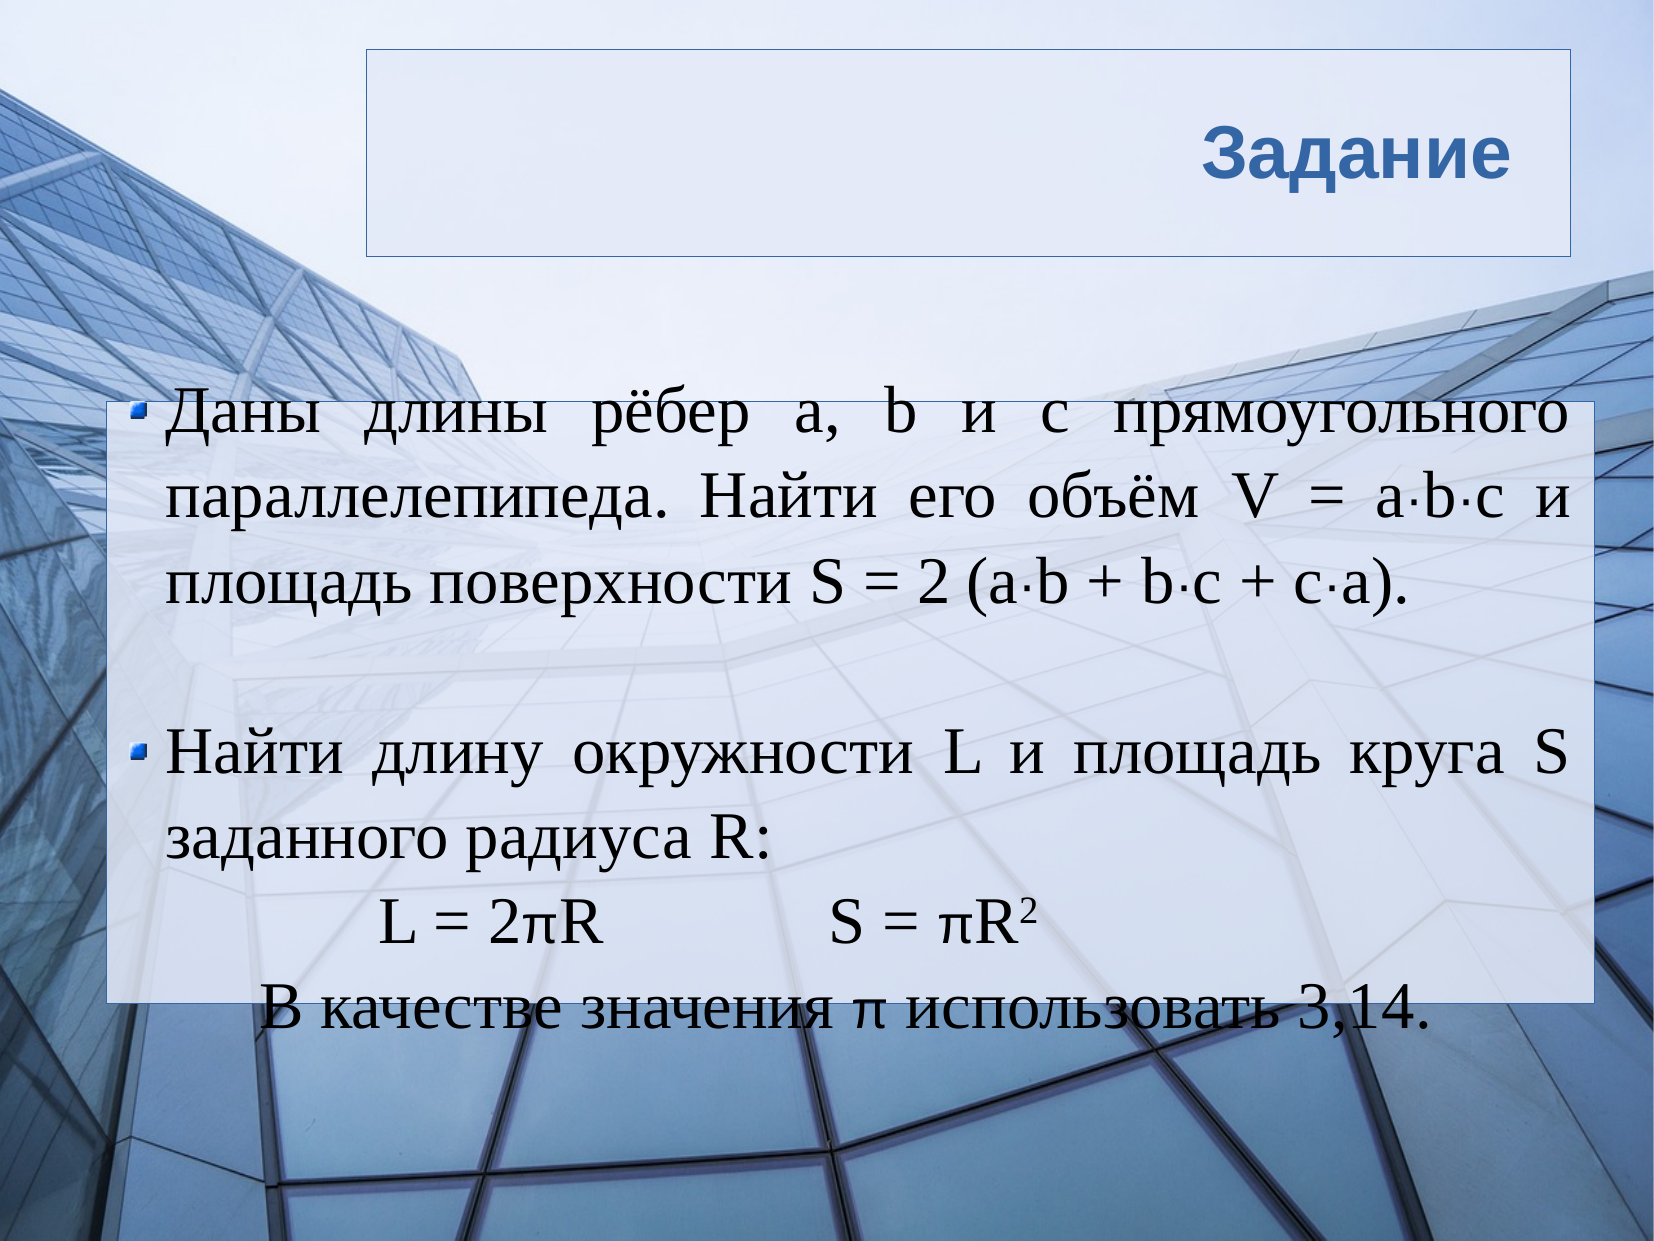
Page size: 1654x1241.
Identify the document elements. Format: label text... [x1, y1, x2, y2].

picture [0, 0, 1654, 1241]
title Задание [366, 49, 1571, 257]
text_box Даны длины рёбер a, b и с прямоугольного параллелепипеда. Найти его объём V = a·b·c и площадь поверхности S = 2 (a·b + b·c + c·a). Найти длину окружности L и площадь круга S заданного радиуса R: L = 2πR S = πR2 В качестве значения π использовать 3,14. [106, 401, 1595, 1004]
